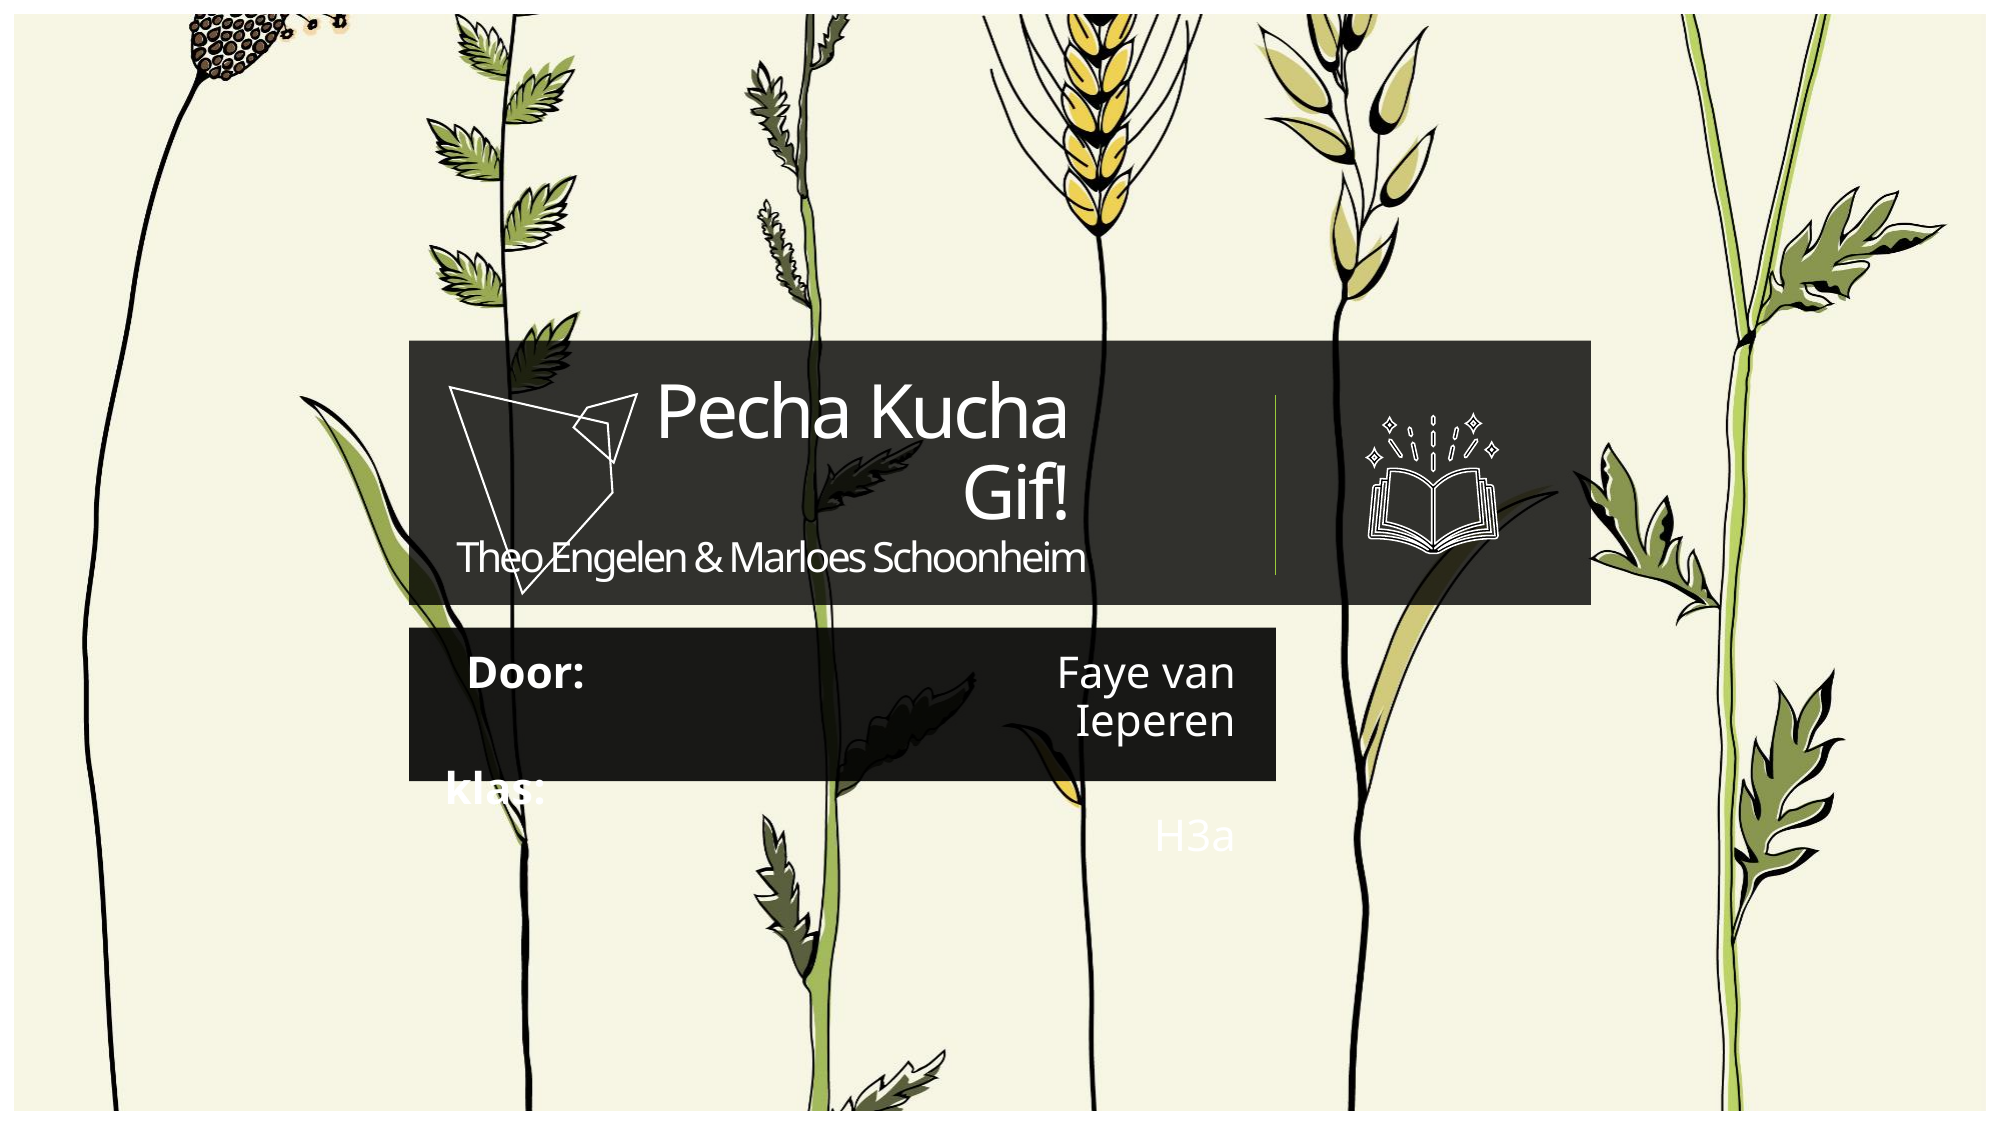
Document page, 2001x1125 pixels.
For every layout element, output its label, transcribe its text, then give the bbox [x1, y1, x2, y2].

picture [14, 14, 1986, 1111]
title Pecha Kucha Gif! Theo Engelen & Marloes Schoonheim [409, 340, 1591, 605]
subtitle Door: Faye van Ieperen klas: H3a [409, 627, 1276, 782]
